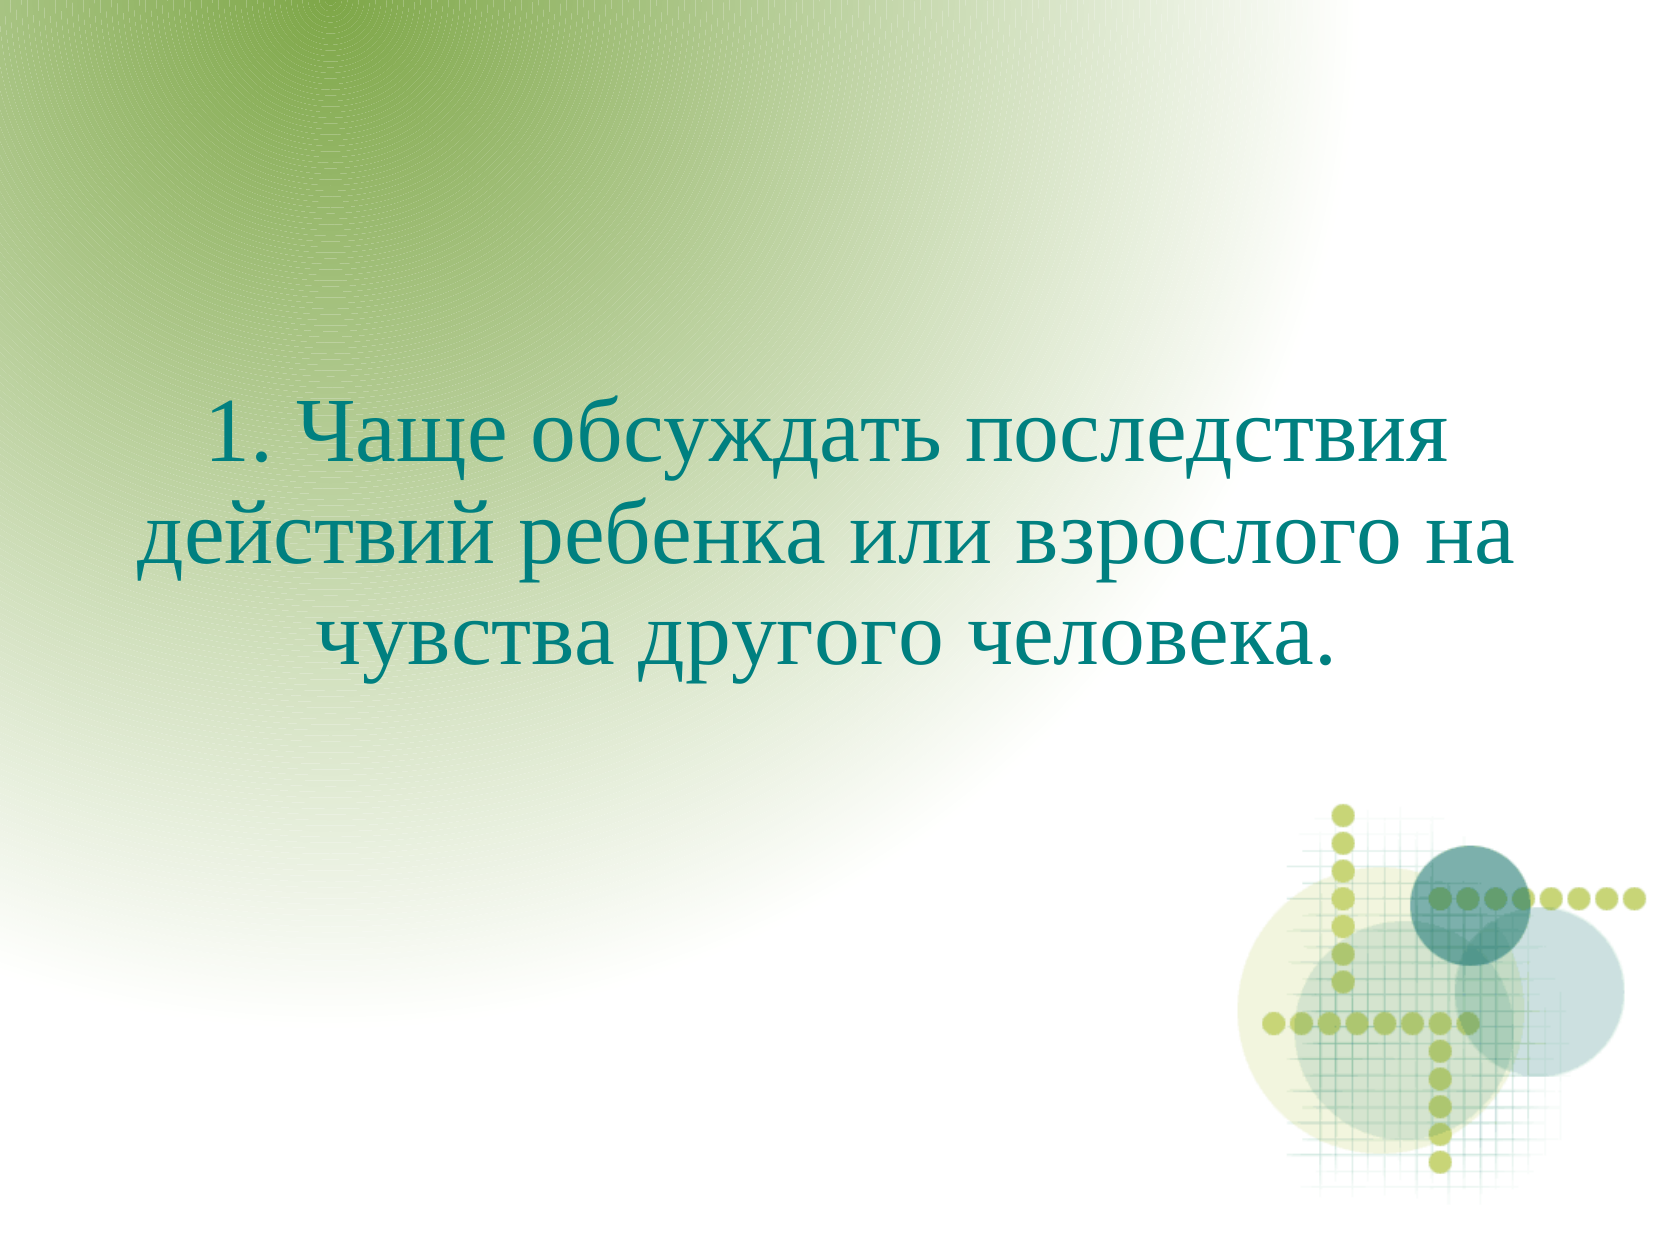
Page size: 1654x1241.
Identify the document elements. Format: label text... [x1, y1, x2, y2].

subtitle 1. Чаще обсуждать последствия действий ребенка или взрослого на чувства другого человека. [121, 110, 1534, 1119]
picture [1224, 792, 1654, 1211]
